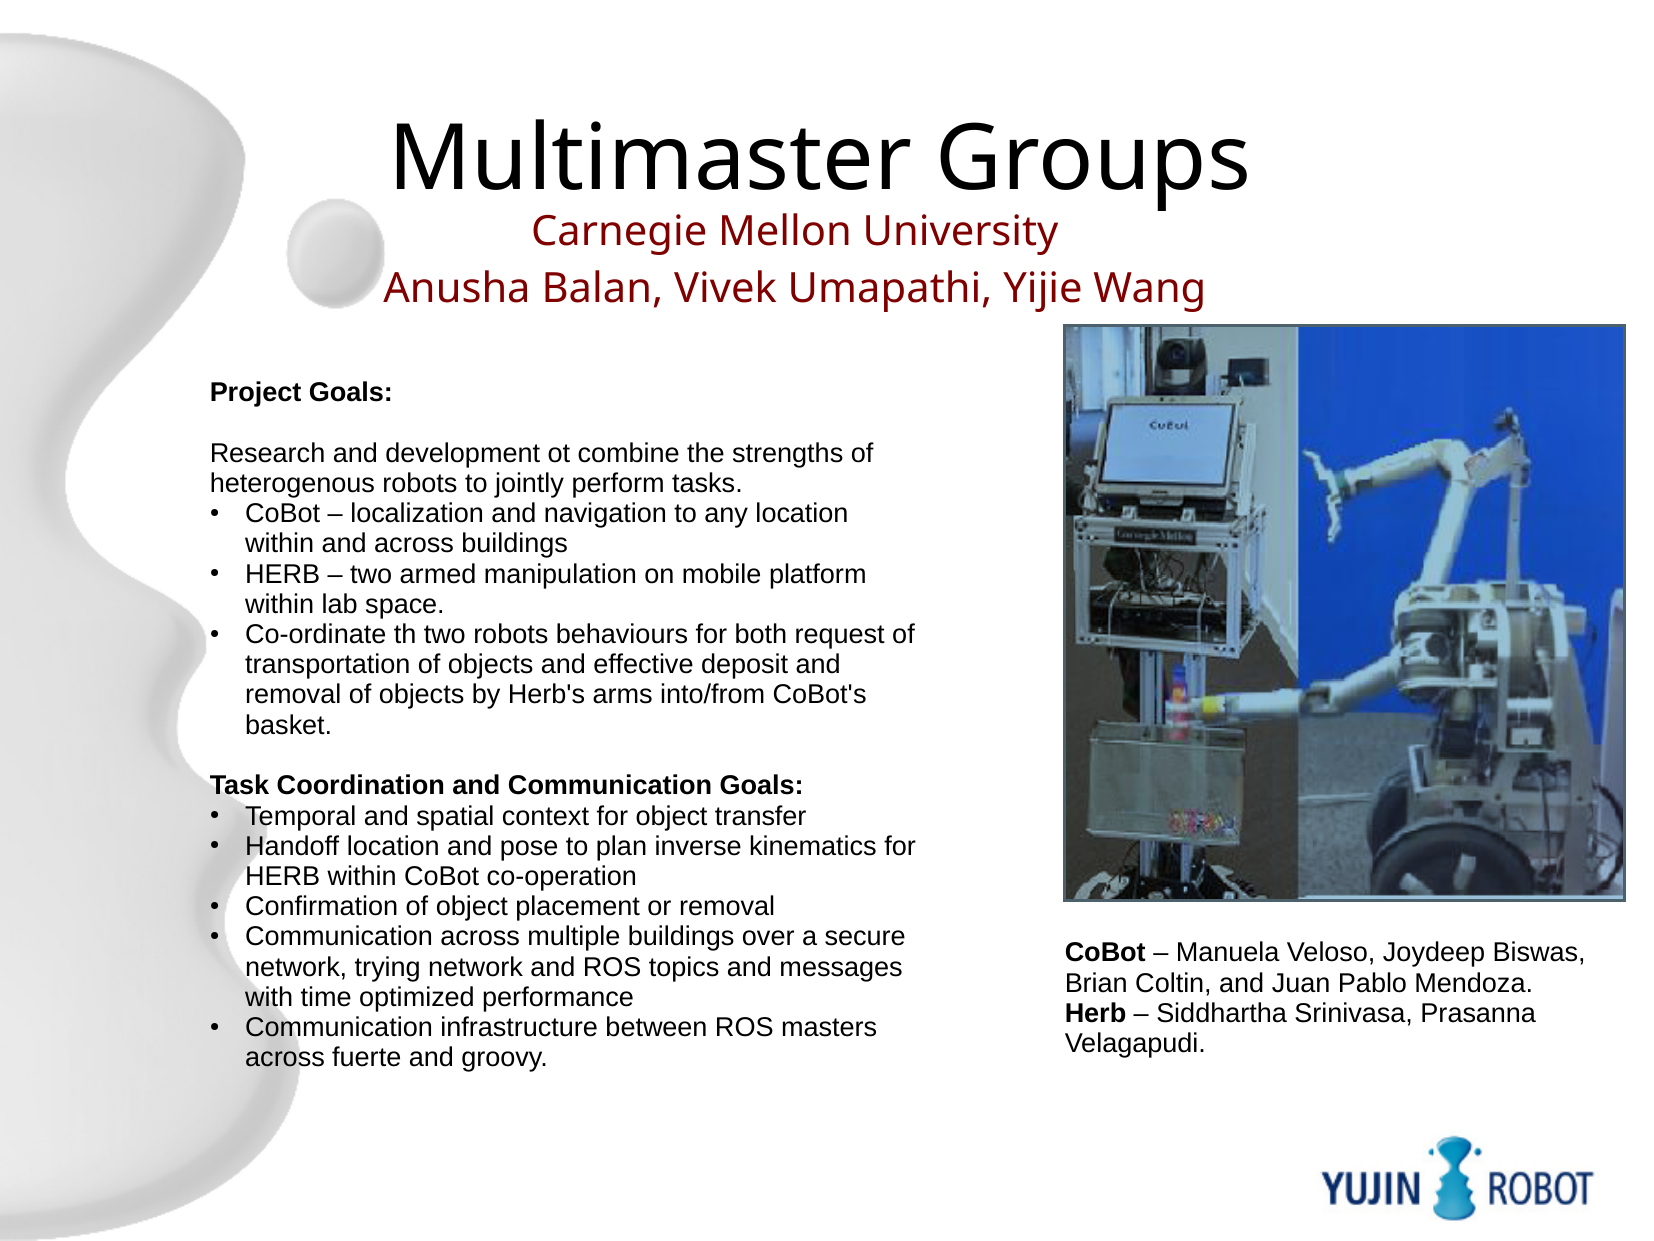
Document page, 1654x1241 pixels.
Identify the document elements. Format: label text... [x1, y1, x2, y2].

text_box CoBot – Manuela Veloso, Joydeep Biswas, Brian Coltin, and Juan Pablo Mendoza. Herb – Siddhartha Srinivasa, Prasanna Velagapudi. [1050, 930, 1648, 1097]
title Multimaster Groups [287, 89, 1353, 220]
text_box Project Goals: Research and development ot combine the strengths of heterogenous robots to jointly perform tasks. CoBot – localization and navigation to any location within and across buildings HERB – two armed manipulation on mobile platform within lab space. Co-ordinate th two robots behaviours for both request of transportation of objects and effective deposit and removal of objects by Herb's arms into/from CoBot's basket. Task Coordination and Communication Goals: Temporal and spatial context for object transfer Handoff location and pose to plan inverse kinematics for HERB within CoBot co-operation Confirmation of object placement or removal Communication across multiple buildings over a secure network, trying network and ROS topics and messages with time optimized performance Communication infrastructure between ROS masters across fuerte and groovy. [195, 369, 931, 1081]
picture [0, 0, 1654, 1241]
text_box Carnegie Mellon University Anusha Balan, Vivek Umapathi, Yijie Wang [240, 193, 1351, 304]
